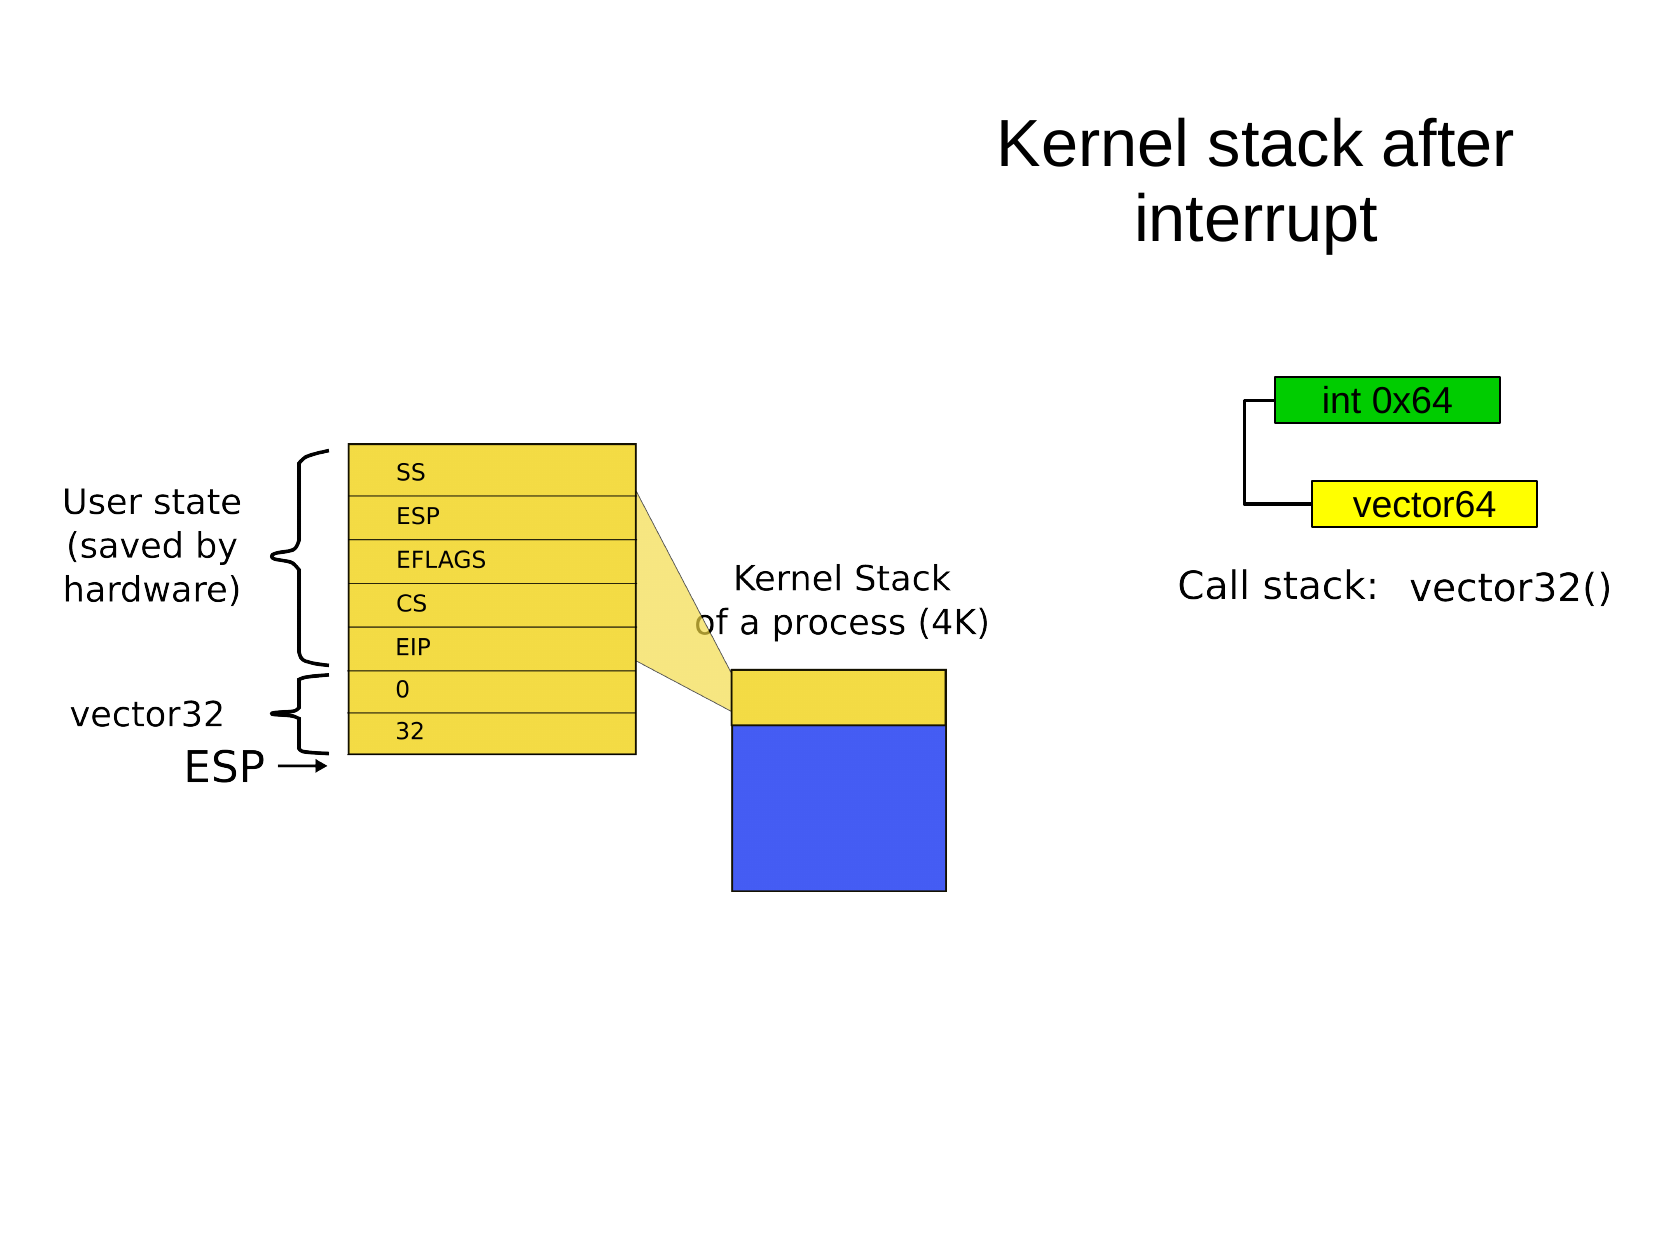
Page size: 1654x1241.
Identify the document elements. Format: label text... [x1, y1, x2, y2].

text_box vector64 [1312, 480, 1538, 528]
list Kernel stack after interrupt [900, 105, 1613, 301]
picture [65, 443, 1609, 892]
text_box int 0x64 [1274, 377, 1500, 424]
